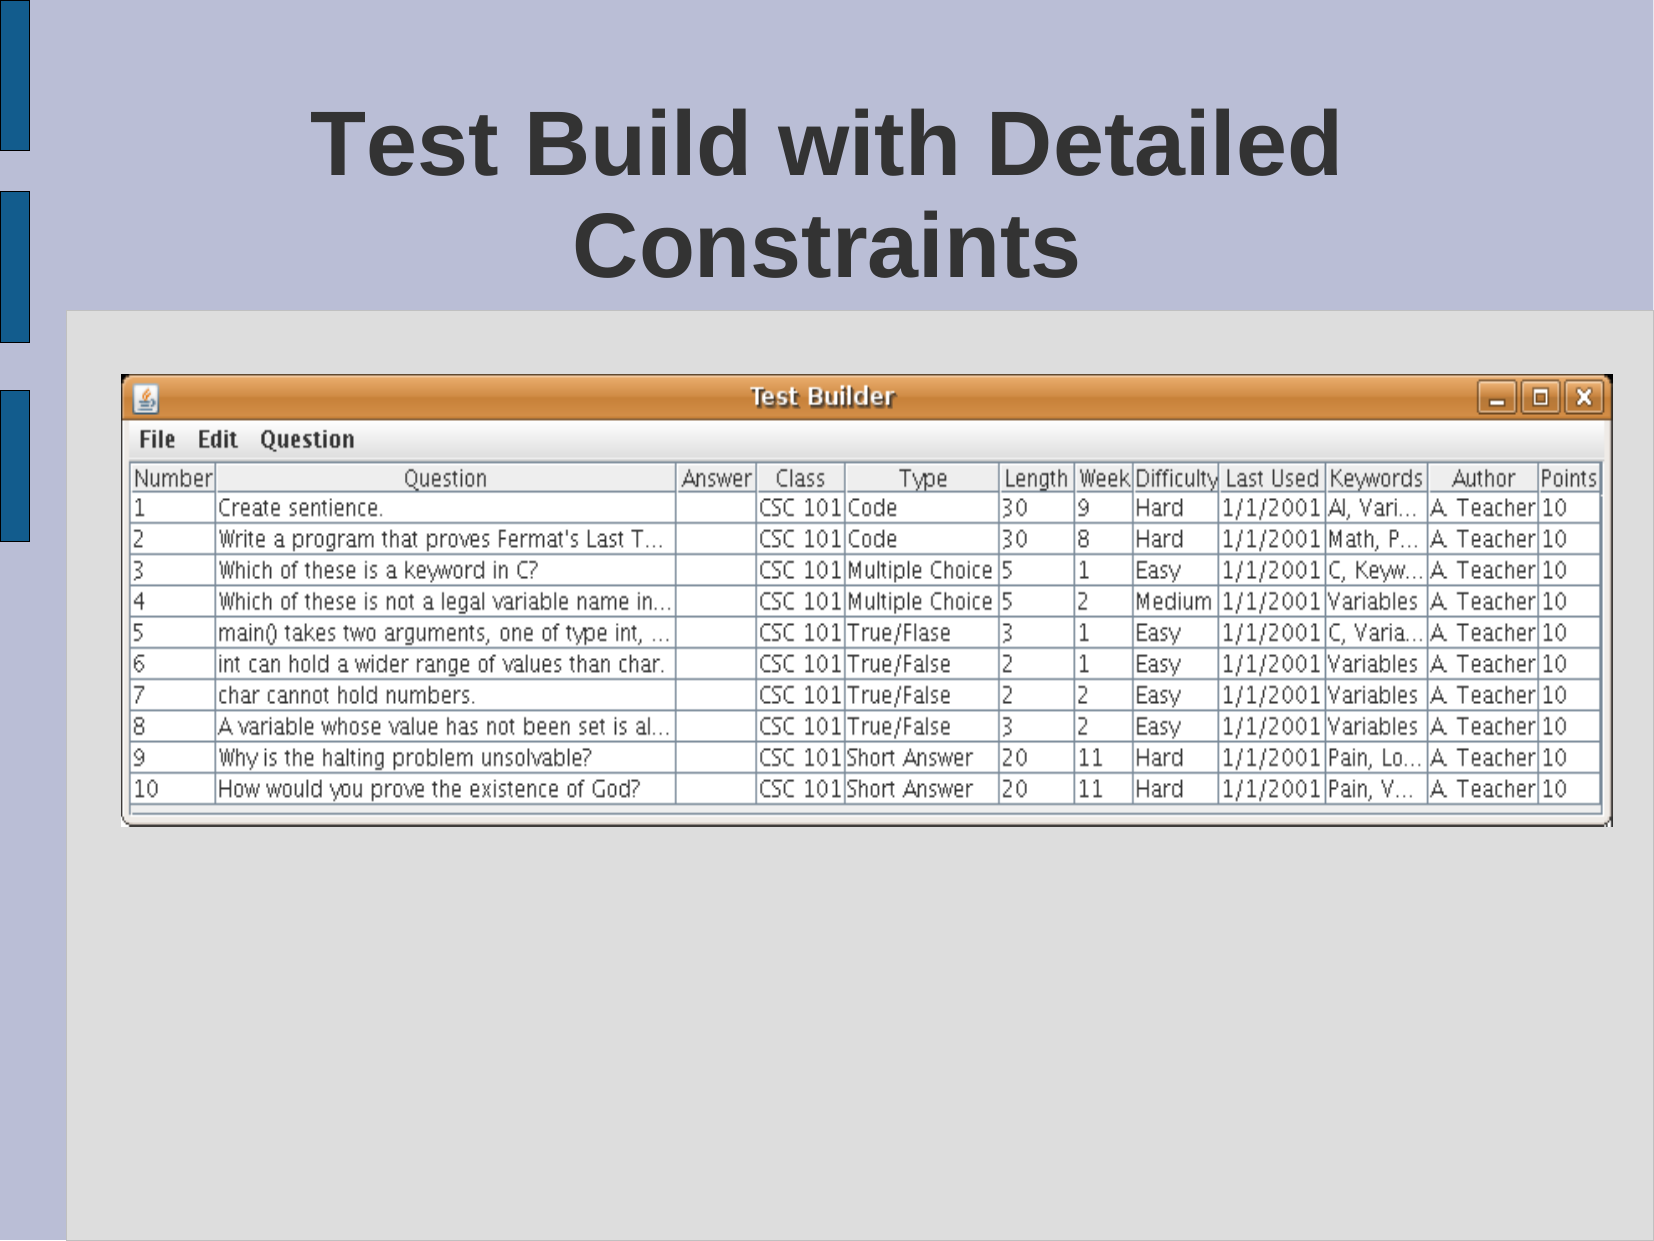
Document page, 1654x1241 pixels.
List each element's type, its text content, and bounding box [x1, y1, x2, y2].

title Test Build with Detailed Constraints [121, 92, 1534, 298]
picture [121, 374, 1613, 827]
